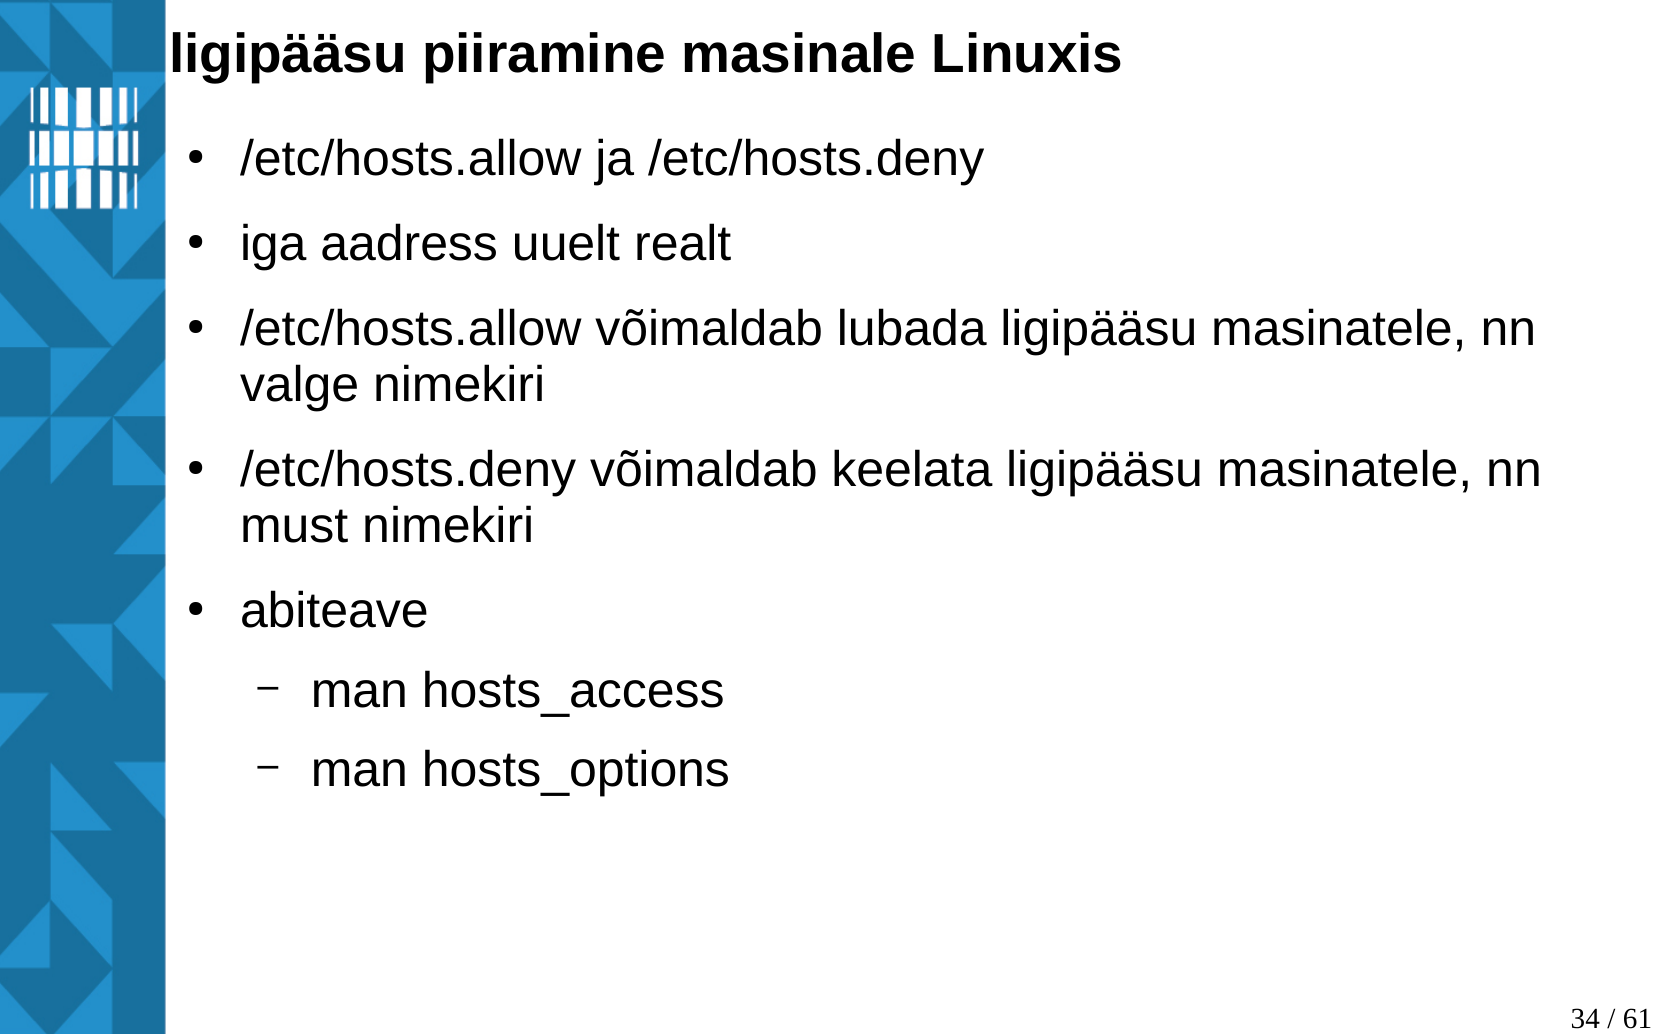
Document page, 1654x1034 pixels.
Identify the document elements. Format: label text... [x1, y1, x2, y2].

list /etc/hosts.allow ja /etc/hosts.deny iga aadress uuelt realt /etc/hosts.allow võimaldab lubada ligipääsu masinatele, nn valge nimekiri /etc/hosts.deny võimaldab keelata ligipääsu masinatele, nn must nimekiri abiteave man hosts_access man hosts_options [169, 129, 1630, 997]
title ligipääsu piiramine masinale Linuxis [169, 11, 1571, 95]
